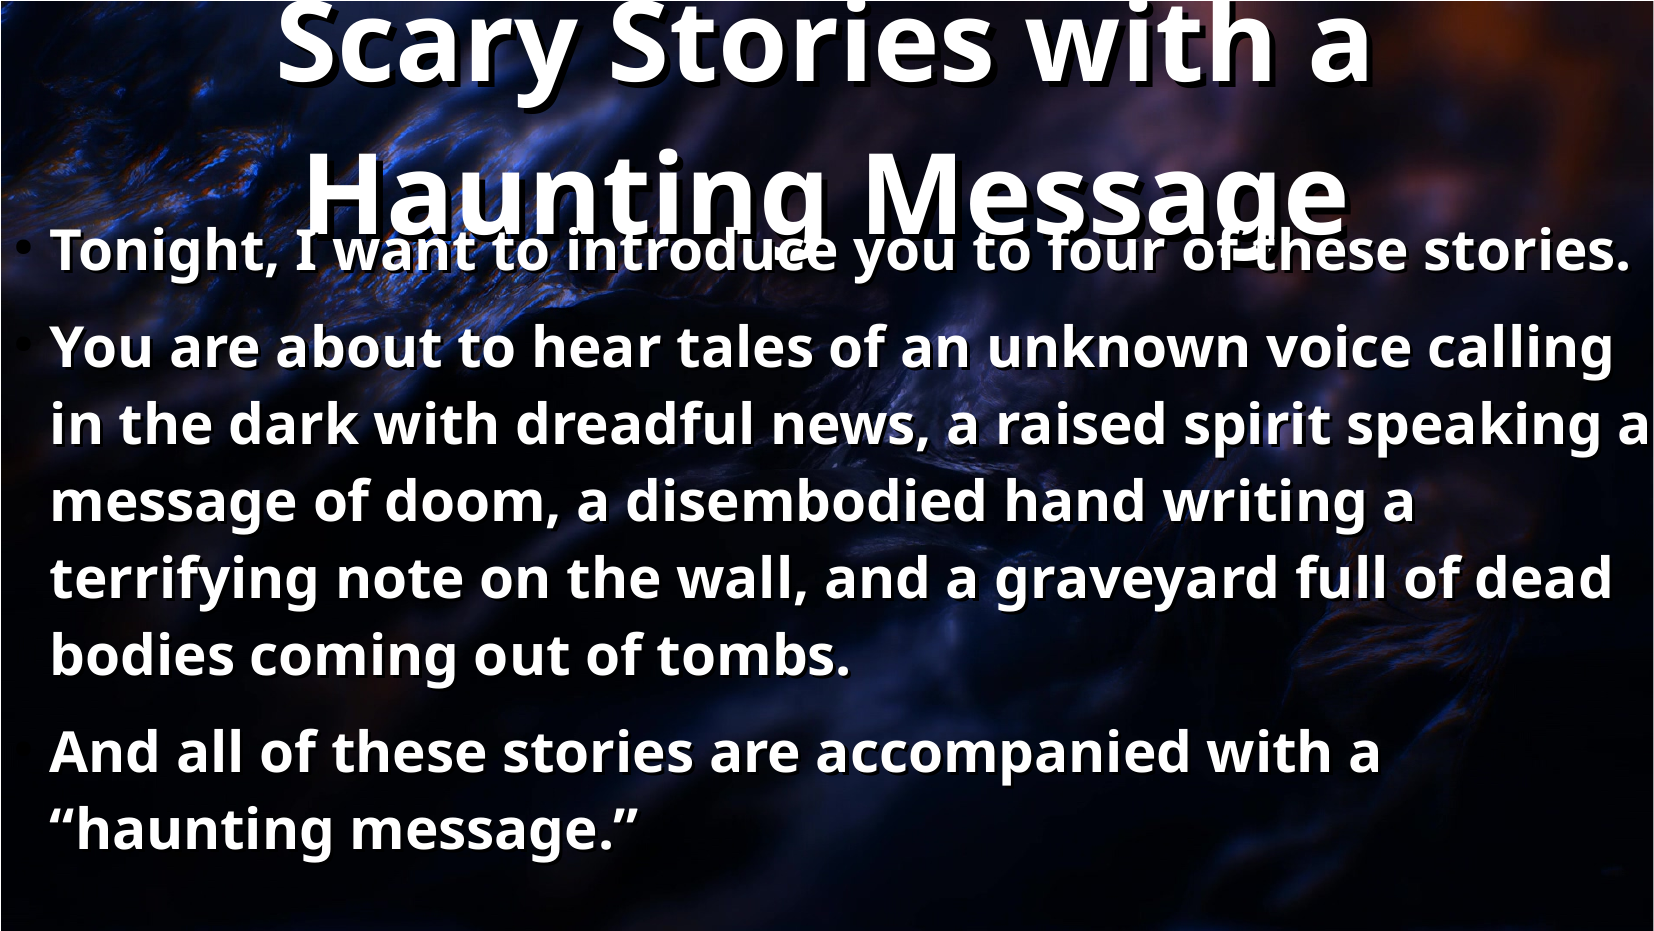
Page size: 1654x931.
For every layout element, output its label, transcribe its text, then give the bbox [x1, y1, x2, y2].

title Scary Stories with a Haunting Message [1, 0, 1651, 210]
list Tonight, I want to introduce you to four of these stories. You are about to hear tales of an unknown voice calling in the dark with dreadful news, a raised spirit speaking a message of doom, a disembodied hand writing a terrifying note on the wall, and a graveyard full of dead bodies coming out of tombs. And all of these stories are accompanied with a “haunting message.” [1, 210, 1654, 931]
